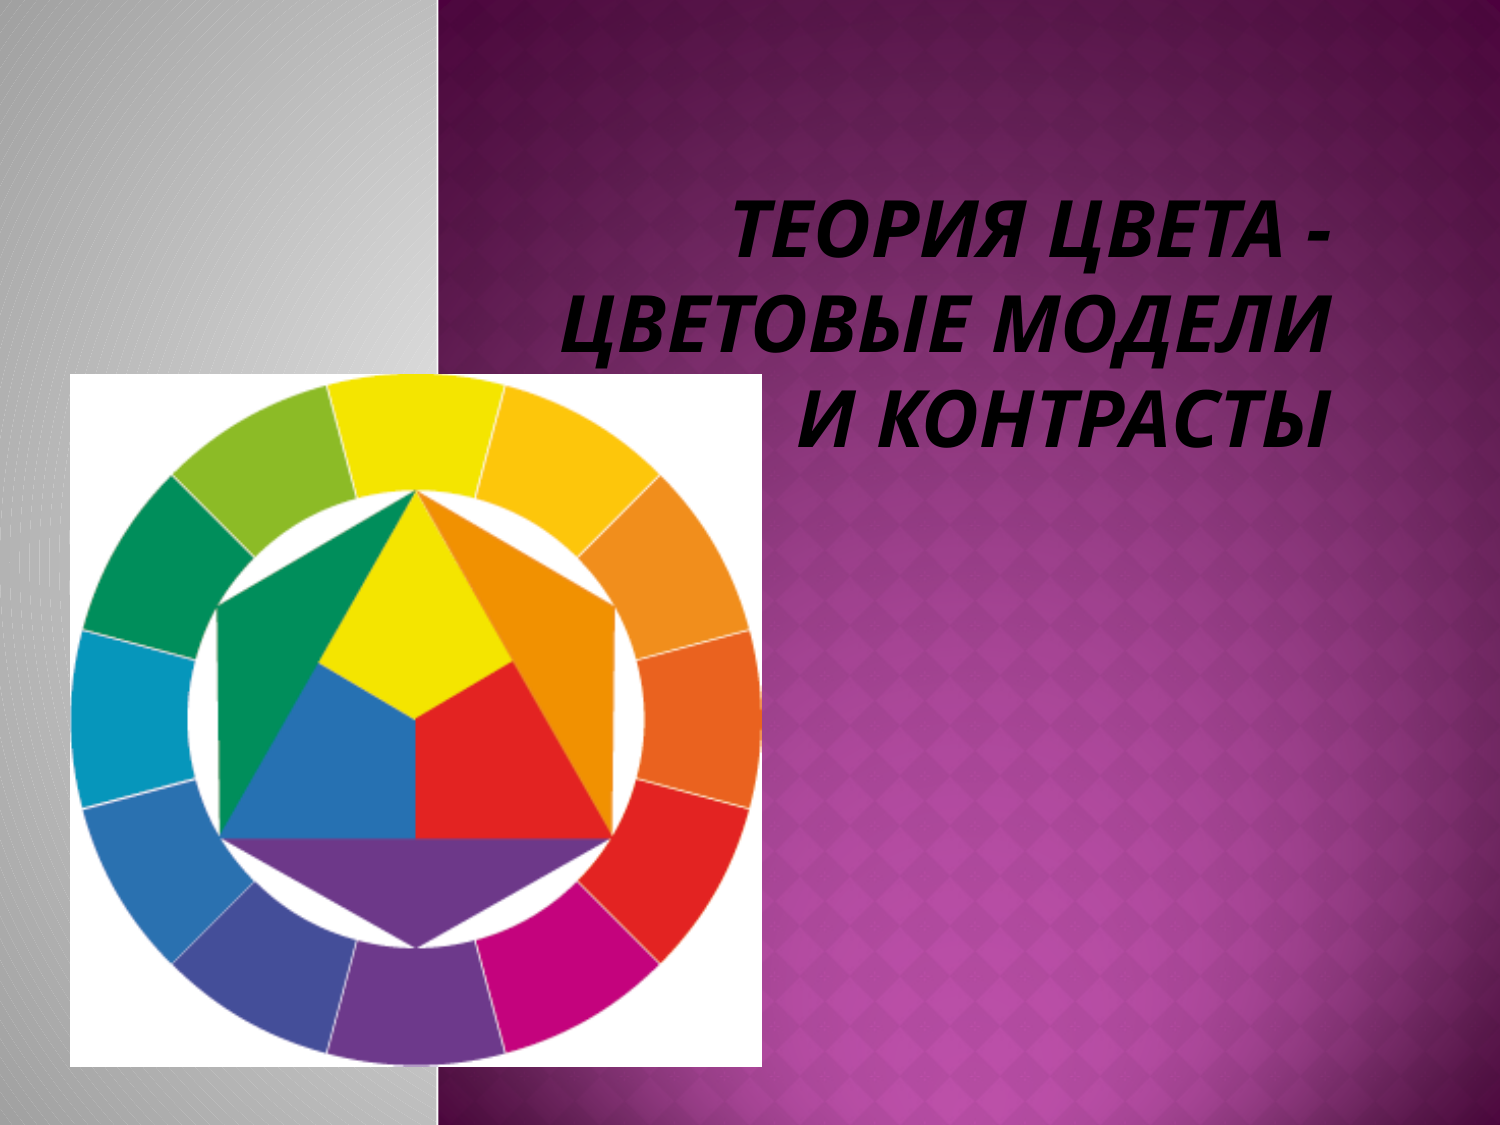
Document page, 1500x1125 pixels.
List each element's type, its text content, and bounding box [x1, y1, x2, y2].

title ТЕОРИЯ ЦВЕТА - ЦВЕТОВЫЕ МОДЕЛИ И КОНТРАСТЫ [552, 87, 1390, 559]
picture [70, 375, 762, 1067]
